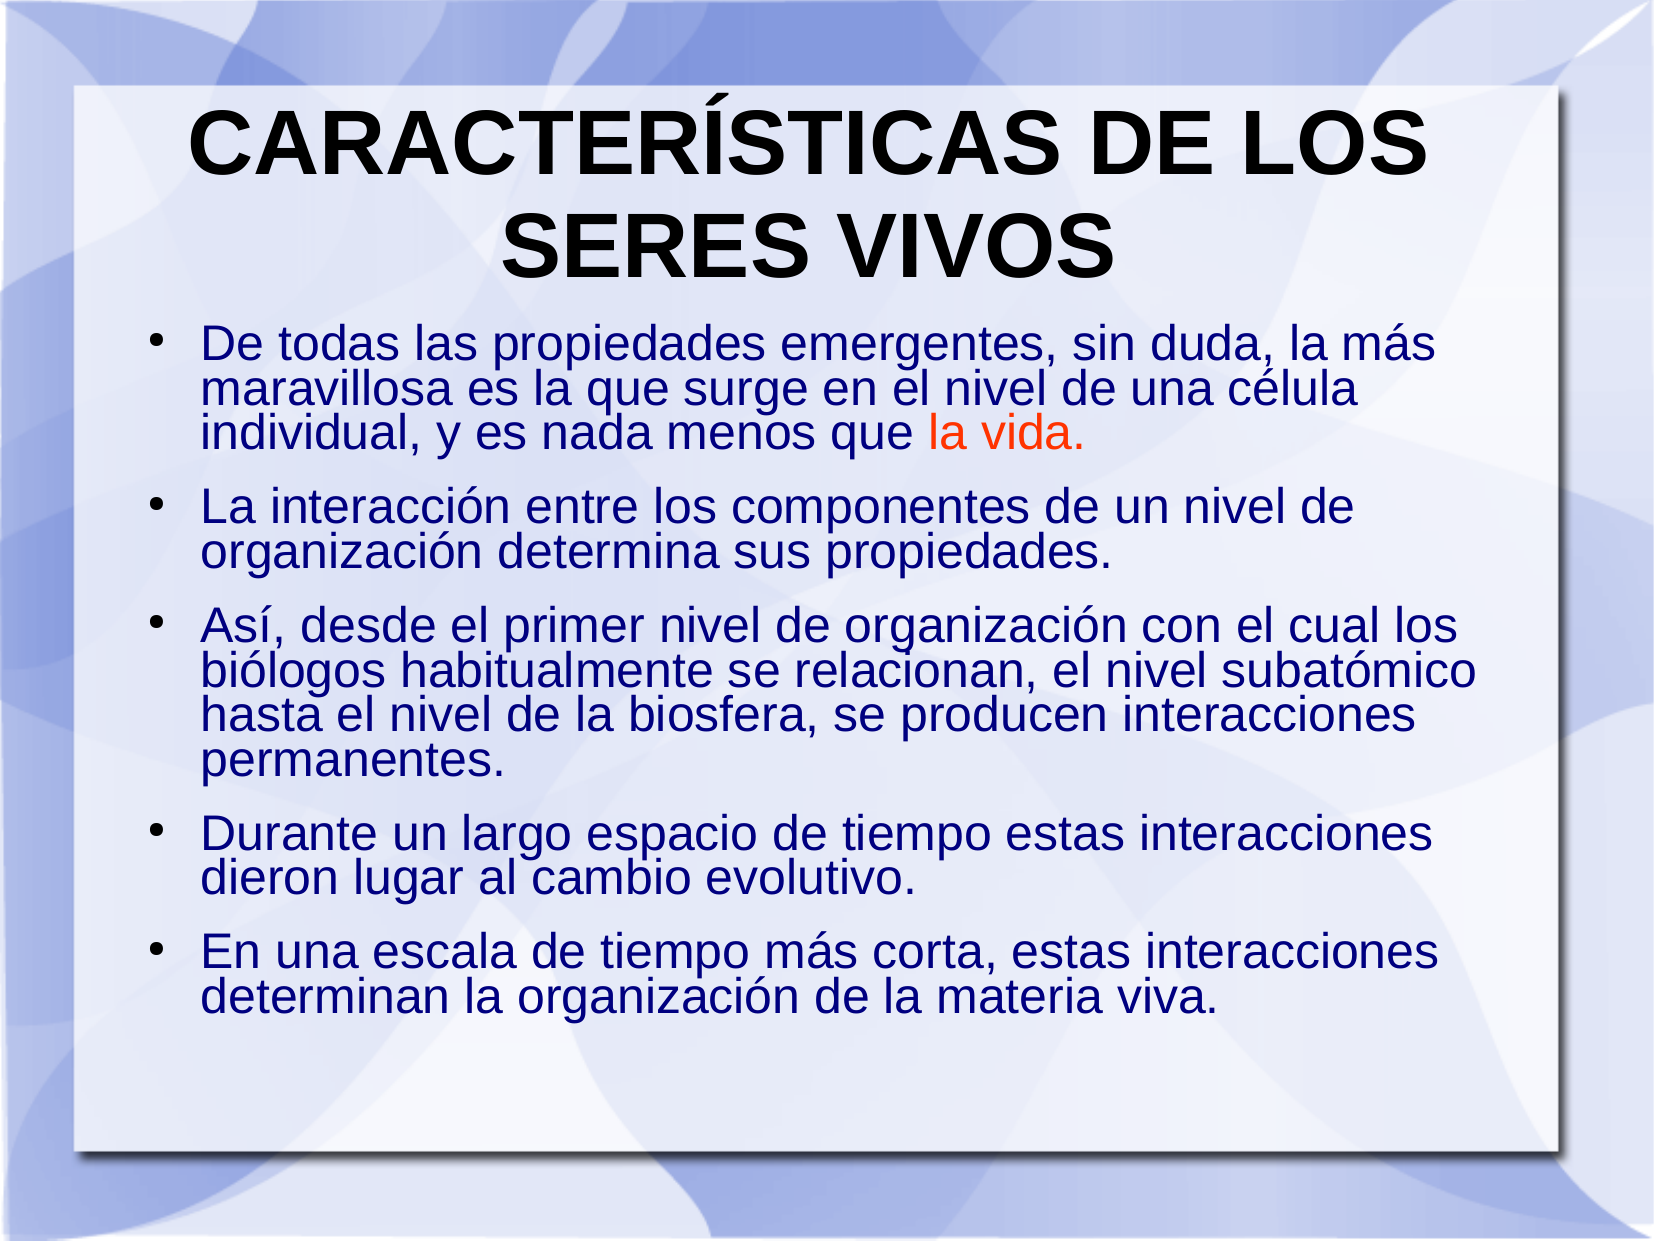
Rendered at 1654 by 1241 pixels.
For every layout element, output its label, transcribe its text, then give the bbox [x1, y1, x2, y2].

title CARACTERÍSTICAS DE LOS SERES VIVOS [82, 90, 1536, 298]
list De todas las propiedades emergentes, sin duda, la más maravillosa es la que surge en el nivel de una célula individual, y es nada menos que la vida. La interacción entre los componentes de un nivel de organización determina sus propiedades. Así, desde el primer nivel de organización con el cual los biólogos habitualmente se relacionan, el nivel subatómico hasta el nivel de la biosfera, se producen interacciones permanentes. Durante un largo espacio de tiempo estas interacciones dieron lugar al cambio evolutivo. En una escala de tiempo más corta, estas interacciones determinan la organización de la materia viva. [129, 324, 1489, 1101]
picture [0, 0, 1654, 1241]
